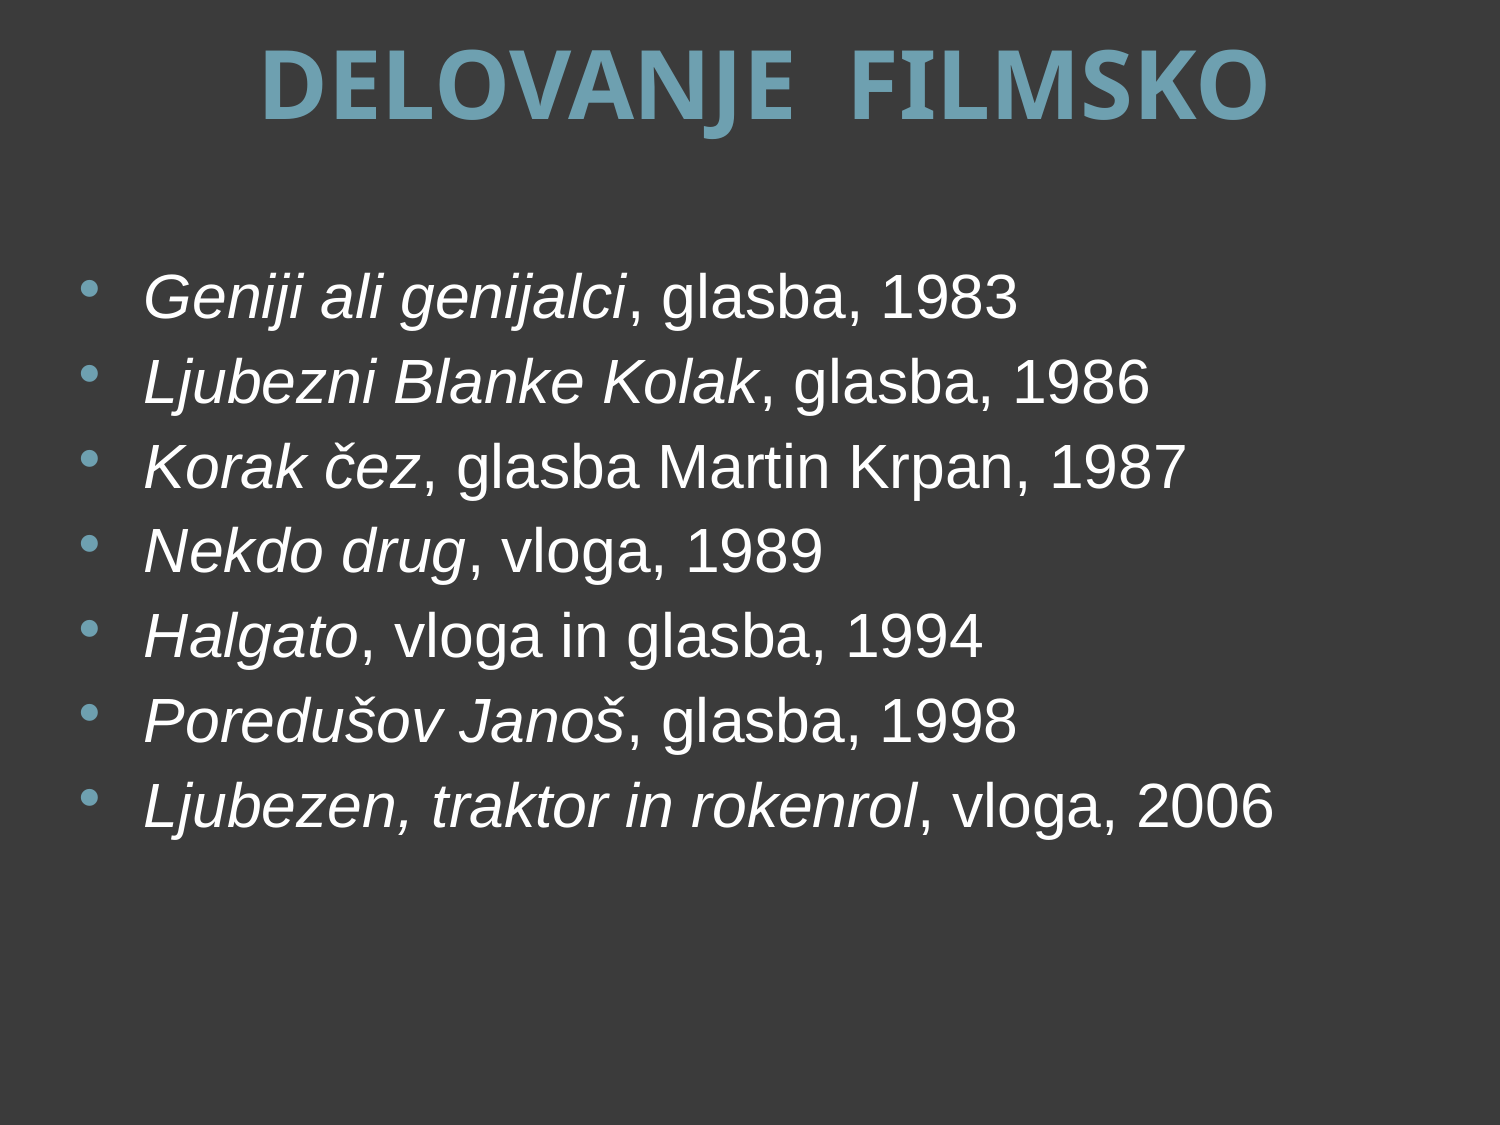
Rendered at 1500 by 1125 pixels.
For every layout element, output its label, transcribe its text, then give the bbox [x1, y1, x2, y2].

list Geniji ali genijalci, glasba, 1983 Ljubezni Blanke Kolak, glasba, 1986 Korak čez, glasba Martin Krpan, 1987 Nekdo drug, vloga, 1989 Halgato, vloga in glasba, 1994 Poredušov Janoš, glasba, 1998 Ljubezen, traktor in rokenrol, vloga, 2006 [75, 262, 1300, 1006]
title DELOVANJE FILMSKO [75, 44, 1300, 233]
